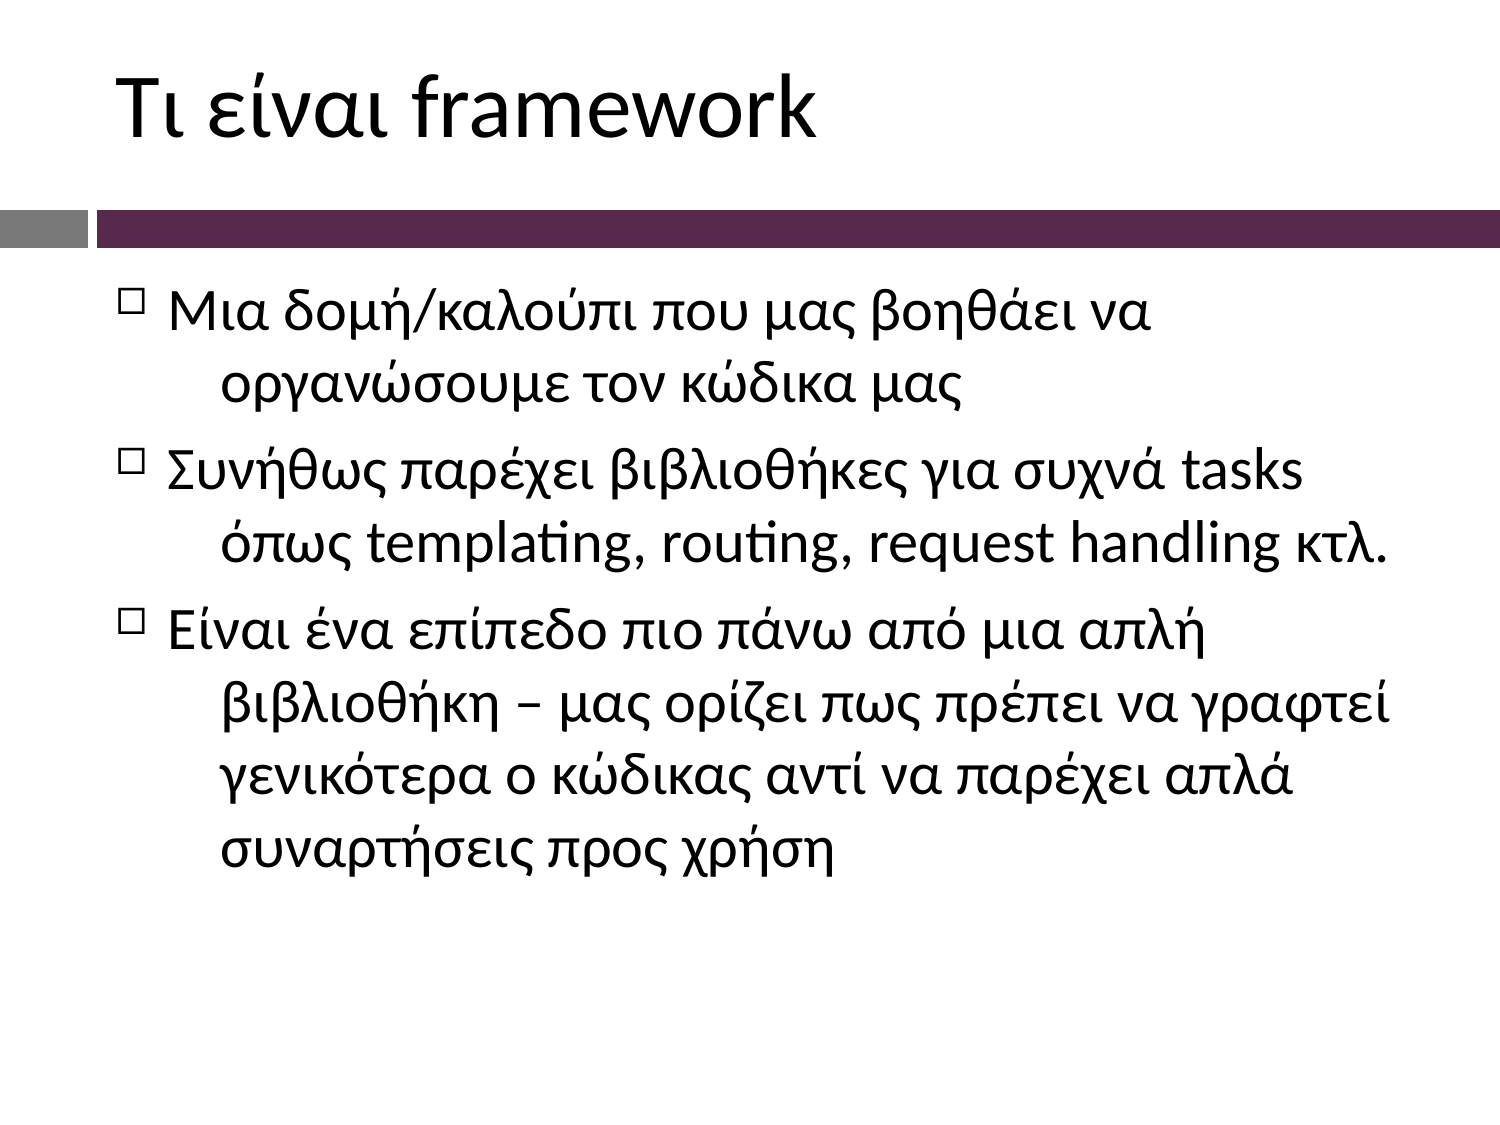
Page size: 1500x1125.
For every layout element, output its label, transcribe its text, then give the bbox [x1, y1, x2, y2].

list Μια δομή/καλούπι που μας βοηθάει να οργανώσουμε τον κώδικα μας Συνήθως παρέχει βιβλιοθήκες για συχνά tasks όπως templating, routing, request handling κτλ. Είναι ένα επίπεδο πιο πάνω από μια απλή βιβλιοθήκη – μας ορίζει πως πρέπει να γραφτεί γενικότερα ο κώδικας αντί να παρέχει απλά συναρτήσεις προς χρήση [100, 262, 1438, 1000]
title Τι είναι framework [100, 19, 1438, 182]
